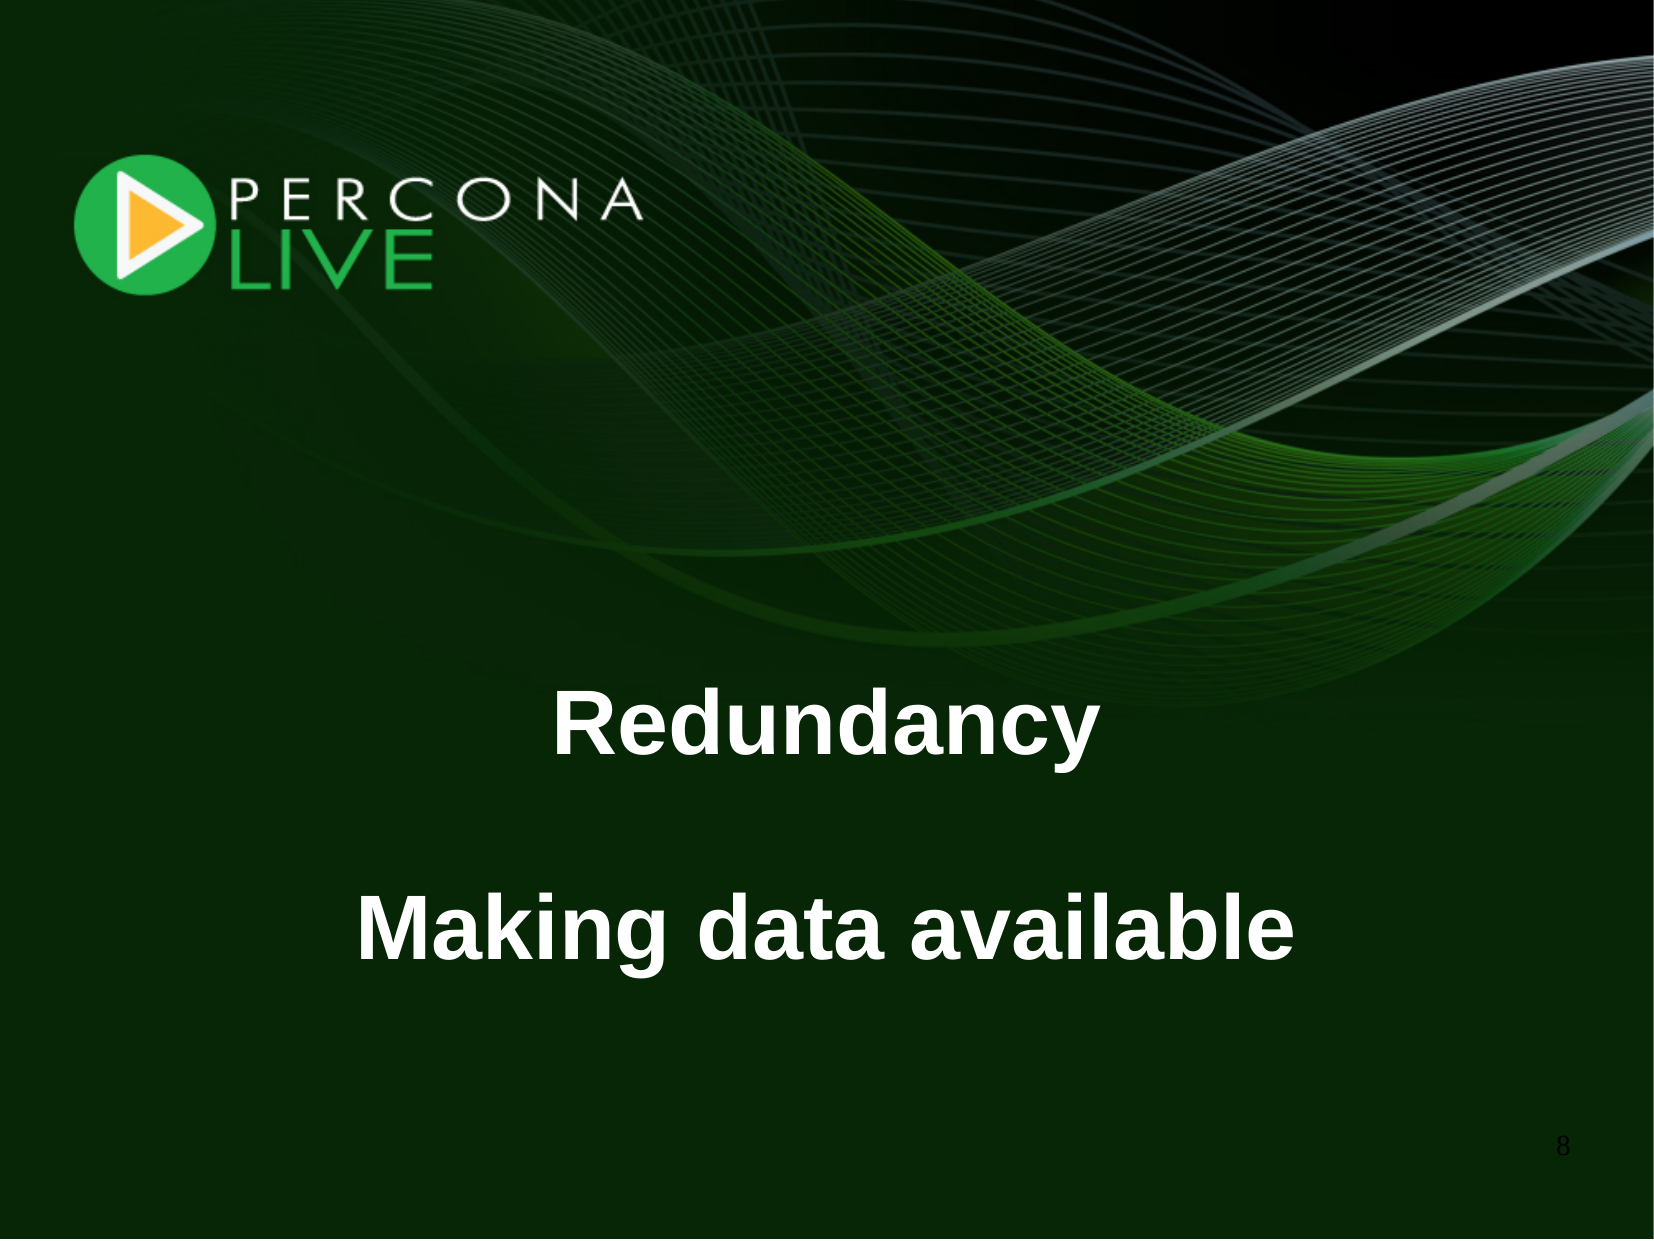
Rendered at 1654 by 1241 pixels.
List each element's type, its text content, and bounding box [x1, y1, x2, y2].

title Redundancy Making data available [82, 261, 1571, 979]
picture [0, 0, 1654, 1239]
